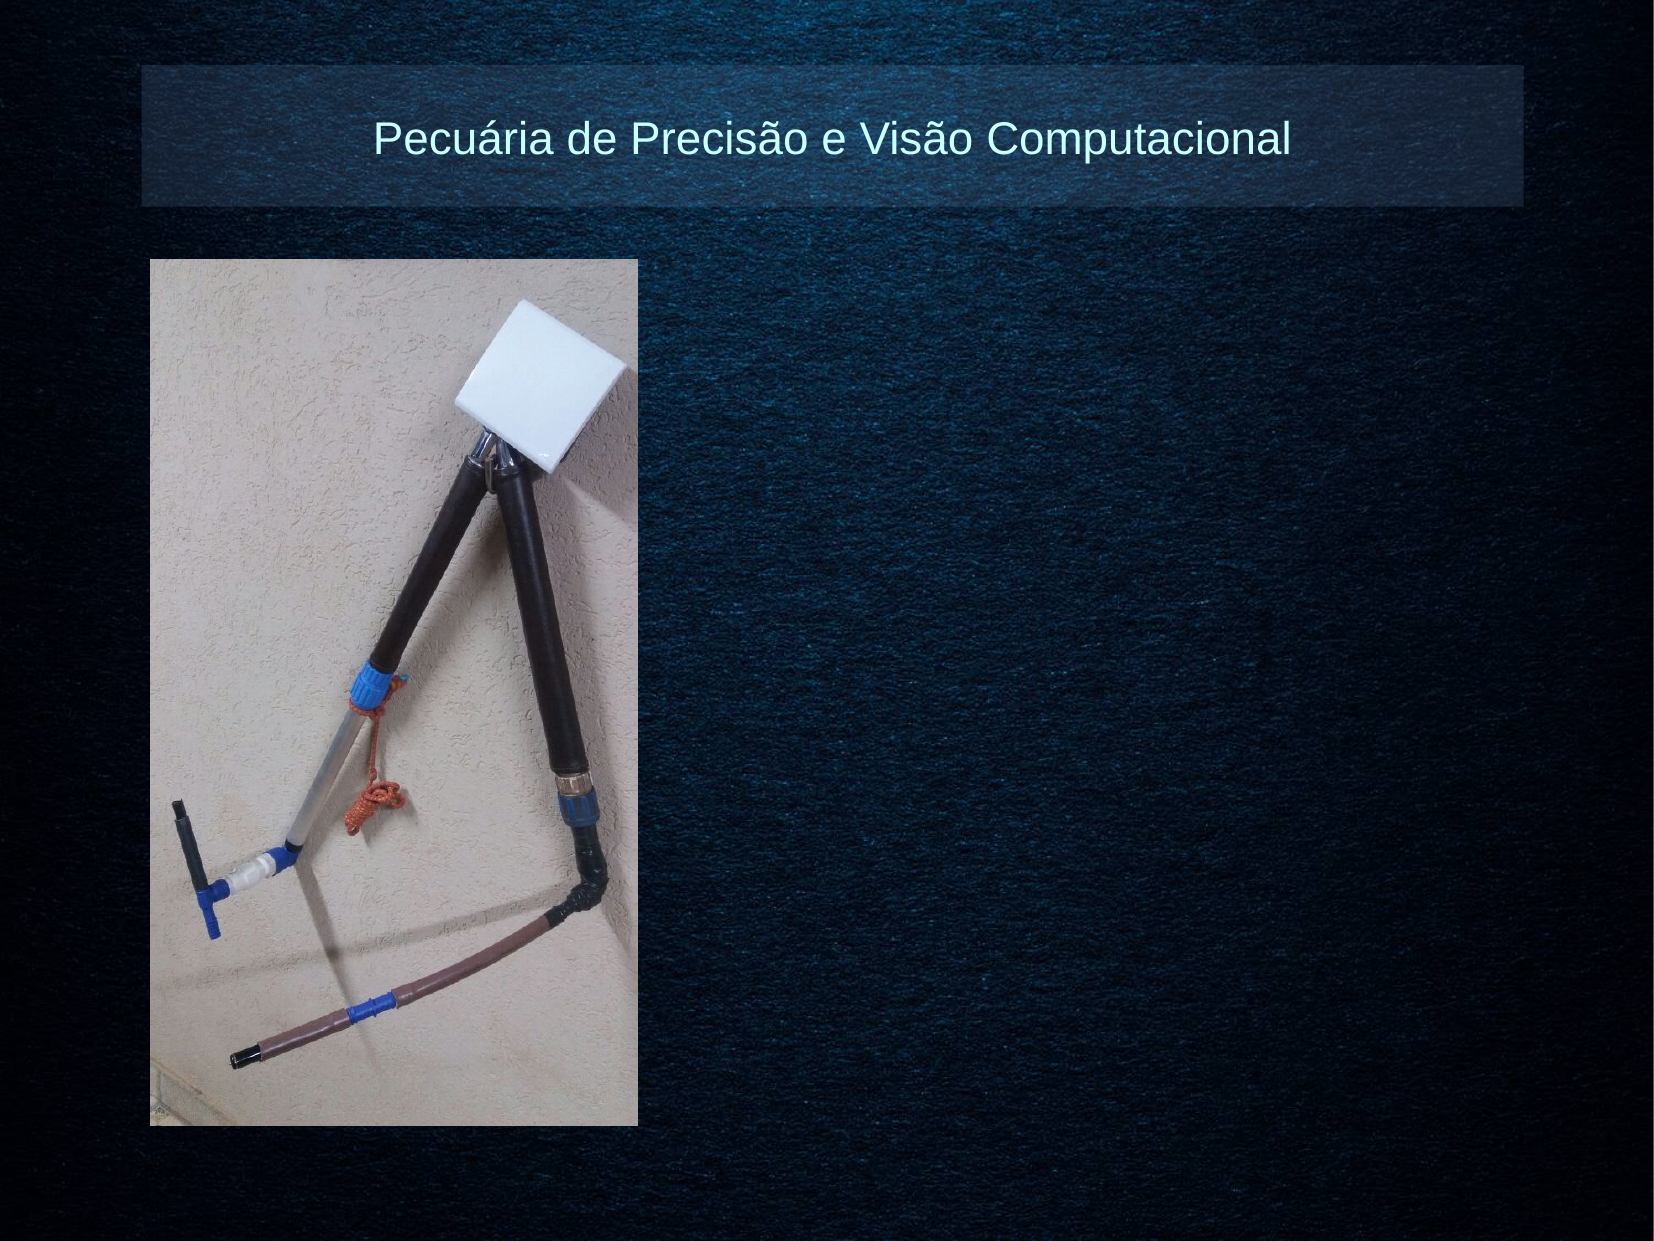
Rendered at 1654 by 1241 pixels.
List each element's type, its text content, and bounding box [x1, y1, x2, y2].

text_box Pecuária de Precisão e Visão Computacional [141, 64, 1524, 207]
picture [0, 0, 1654, 1241]
